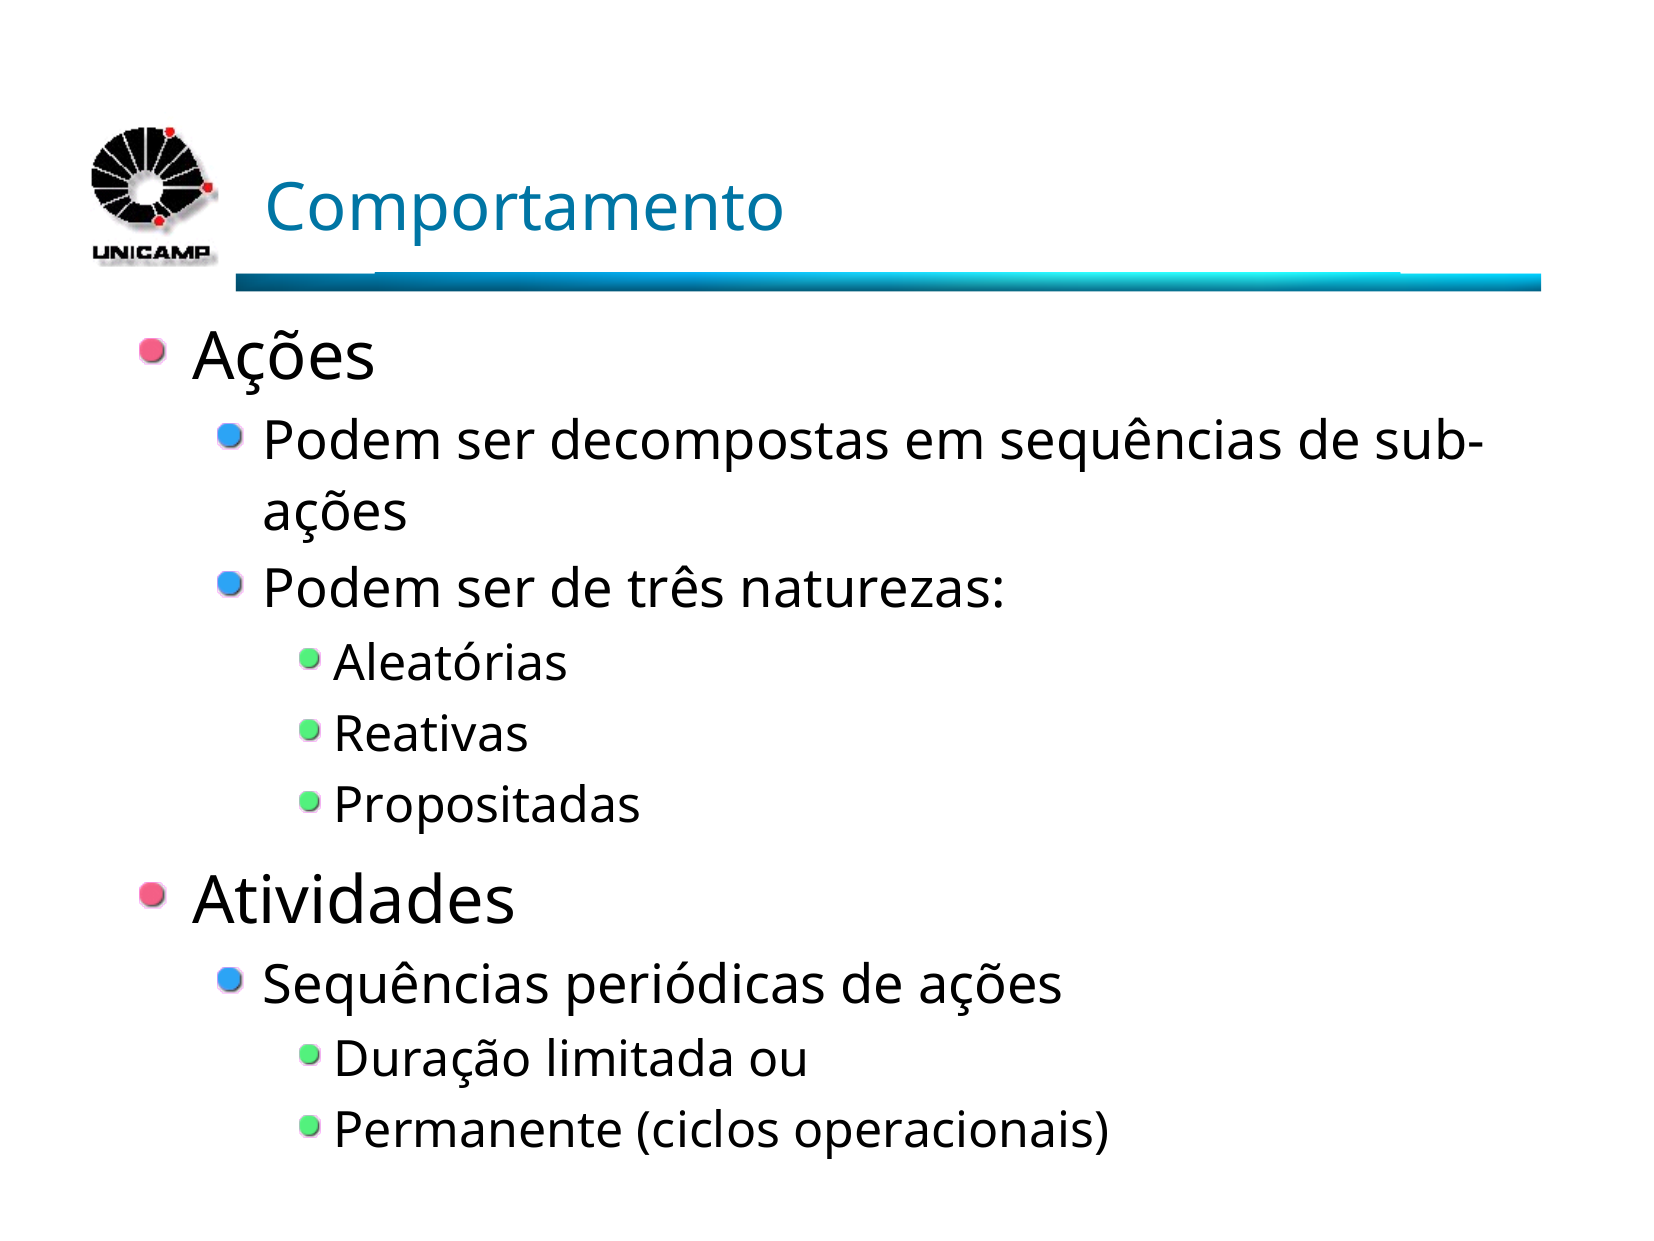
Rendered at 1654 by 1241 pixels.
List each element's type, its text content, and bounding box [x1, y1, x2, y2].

picture [125, 272, 1654, 295]
list Ações Podem ser decompostas em sequências de sub-ações Podem ser de três naturezas: Aleatórias Reativas Propositadas Atividades Sequências periódicas de ações Duração limitada ou Permanente (ciclos operacionais) [121, 309, 1534, 1167]
title Comportamento [264, 50, 1534, 243]
